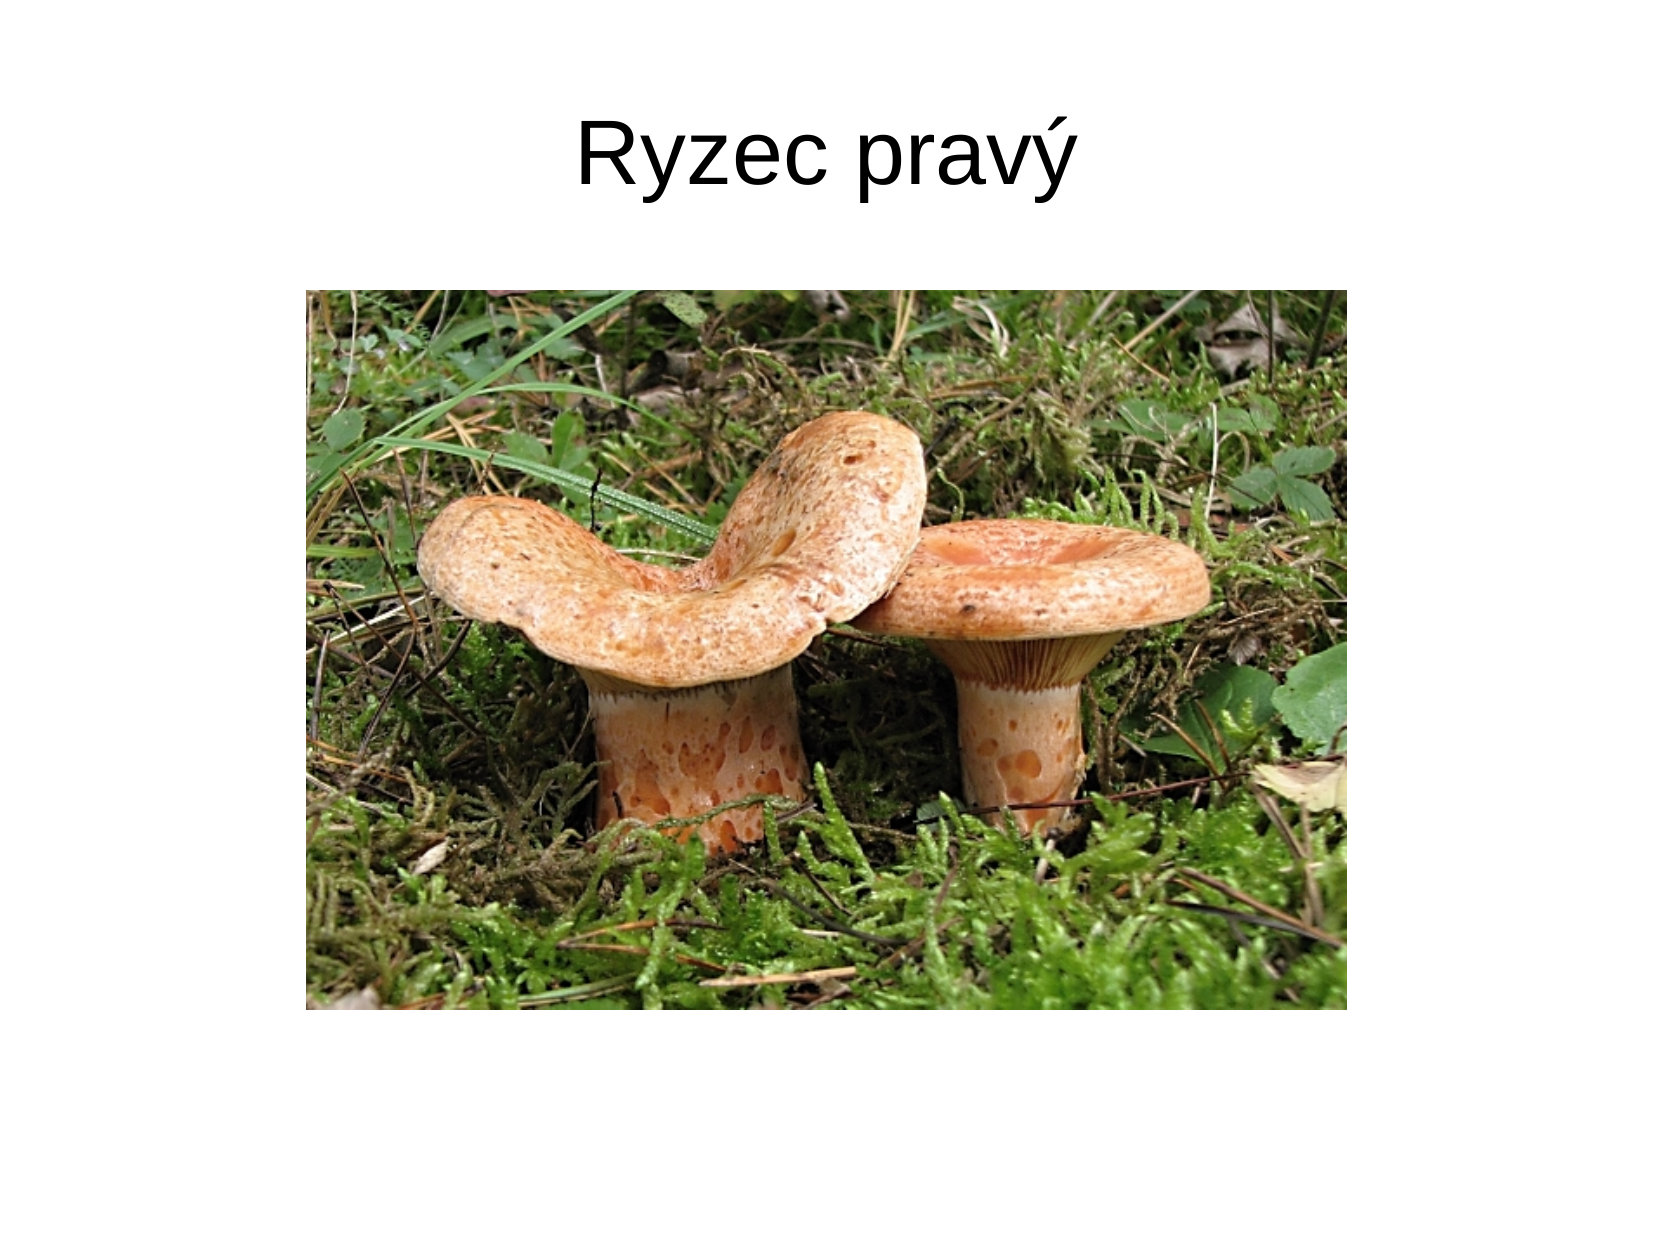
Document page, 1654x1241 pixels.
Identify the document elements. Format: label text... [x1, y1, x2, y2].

picture [306, 290, 1347, 1010]
title Ryzec pravý [82, 49, 1571, 257]
